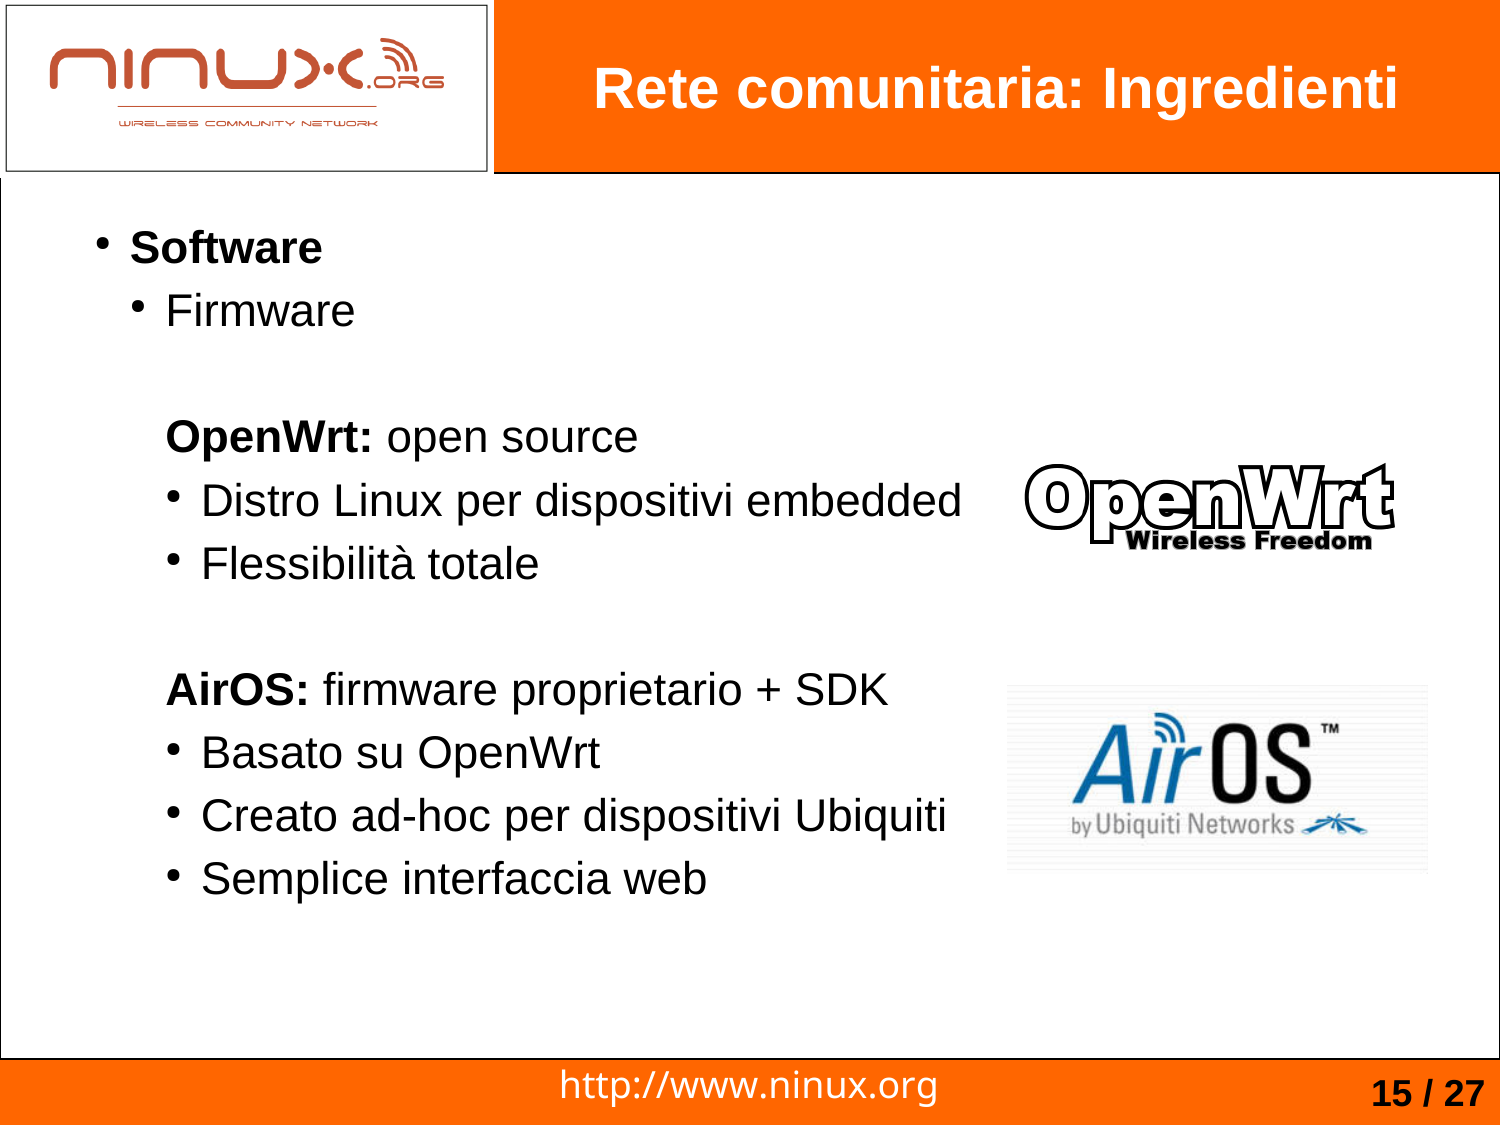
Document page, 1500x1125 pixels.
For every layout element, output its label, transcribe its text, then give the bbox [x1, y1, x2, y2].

picture [0, 0, 494, 178]
text_box Software Firmware OpenWrt: open source Distro Linux per dispositivi embedded Flessibilità totale AirOS: firmware proprietario + SDK Basato su OpenWrt Creato ad-hoc per dispositivi Ubiquiti Semplice interfaccia web [59, 154, 1416, 982]
picture [1007, 685, 1428, 874]
title Rete comunitaria: Ingredienti [495, 17, 1500, 160]
text_box <numero> / 27 [1257, 1061, 1500, 1125]
text_box http://www.ninux.org [0, 1053, 1500, 1125]
picture [1019, 457, 1399, 555]
